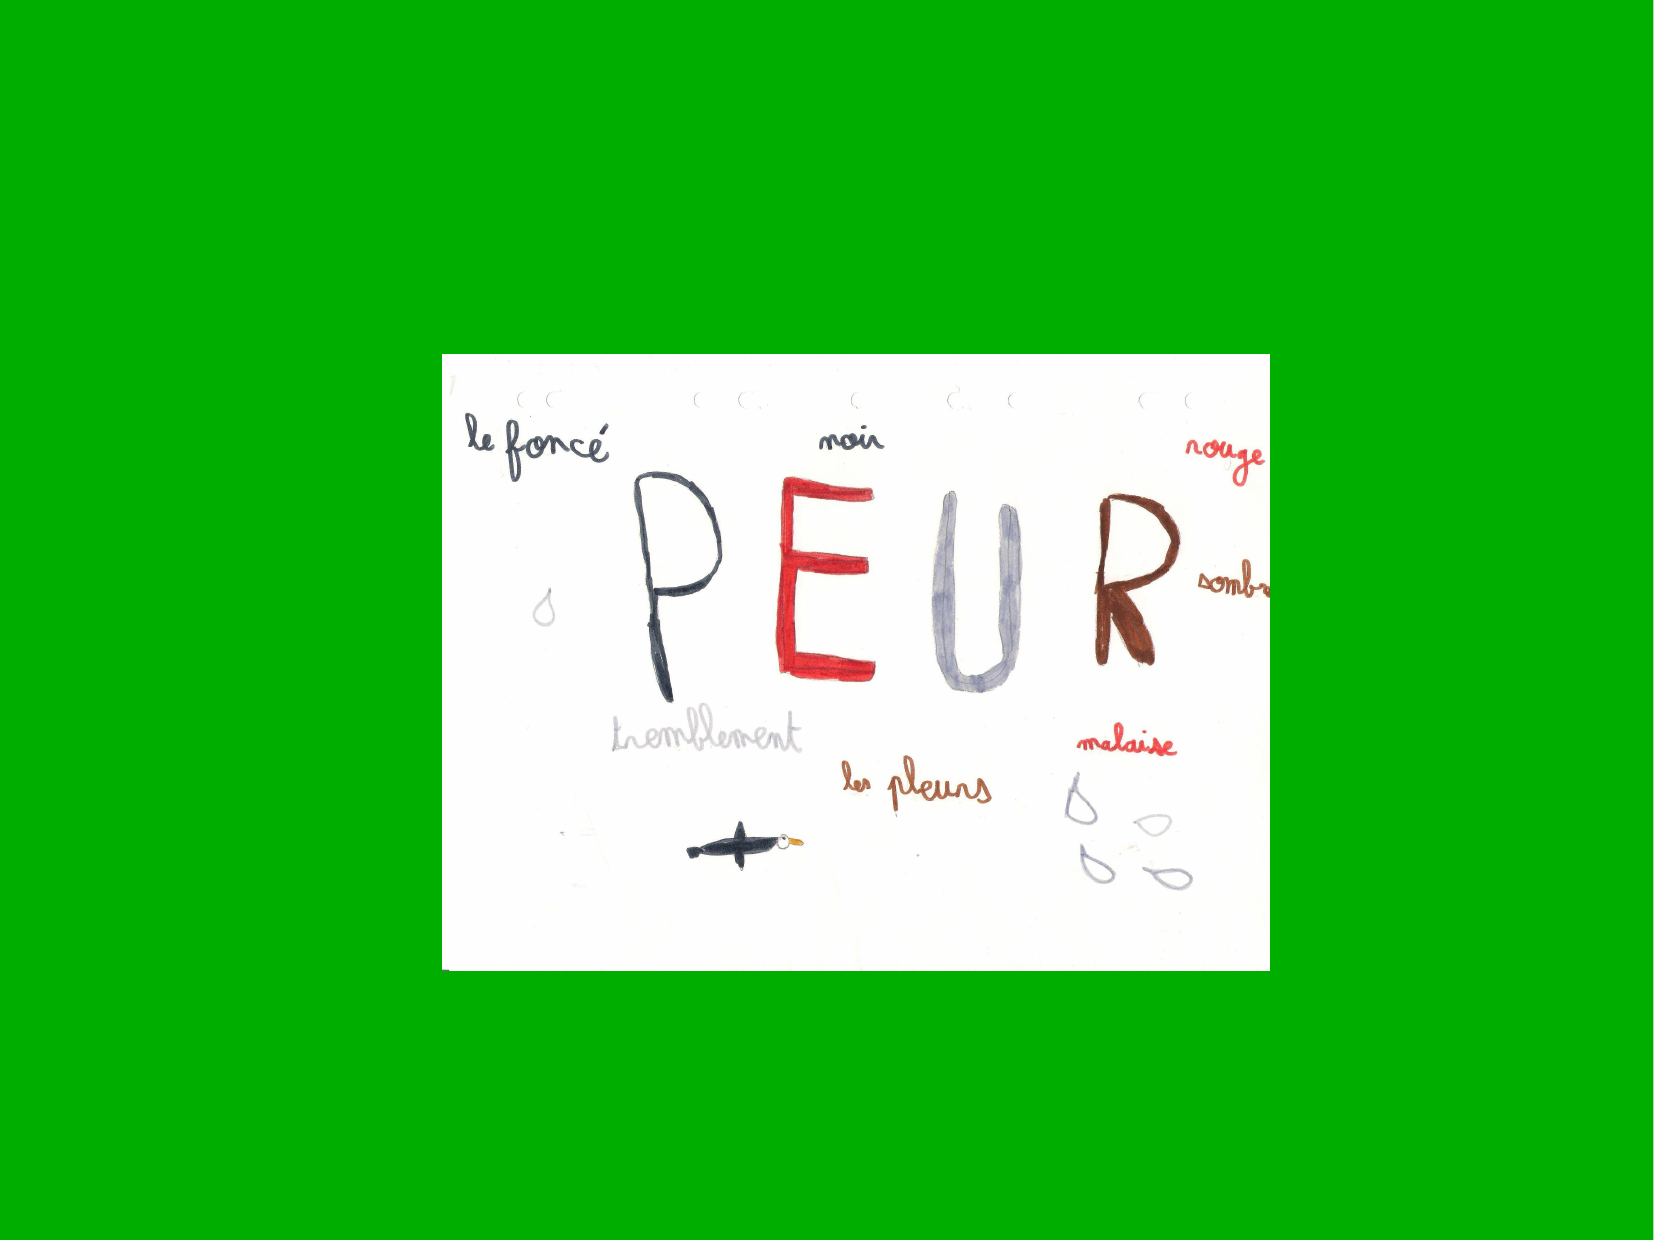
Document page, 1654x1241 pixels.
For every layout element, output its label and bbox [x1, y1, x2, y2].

picture [442, 354, 1270, 971]
